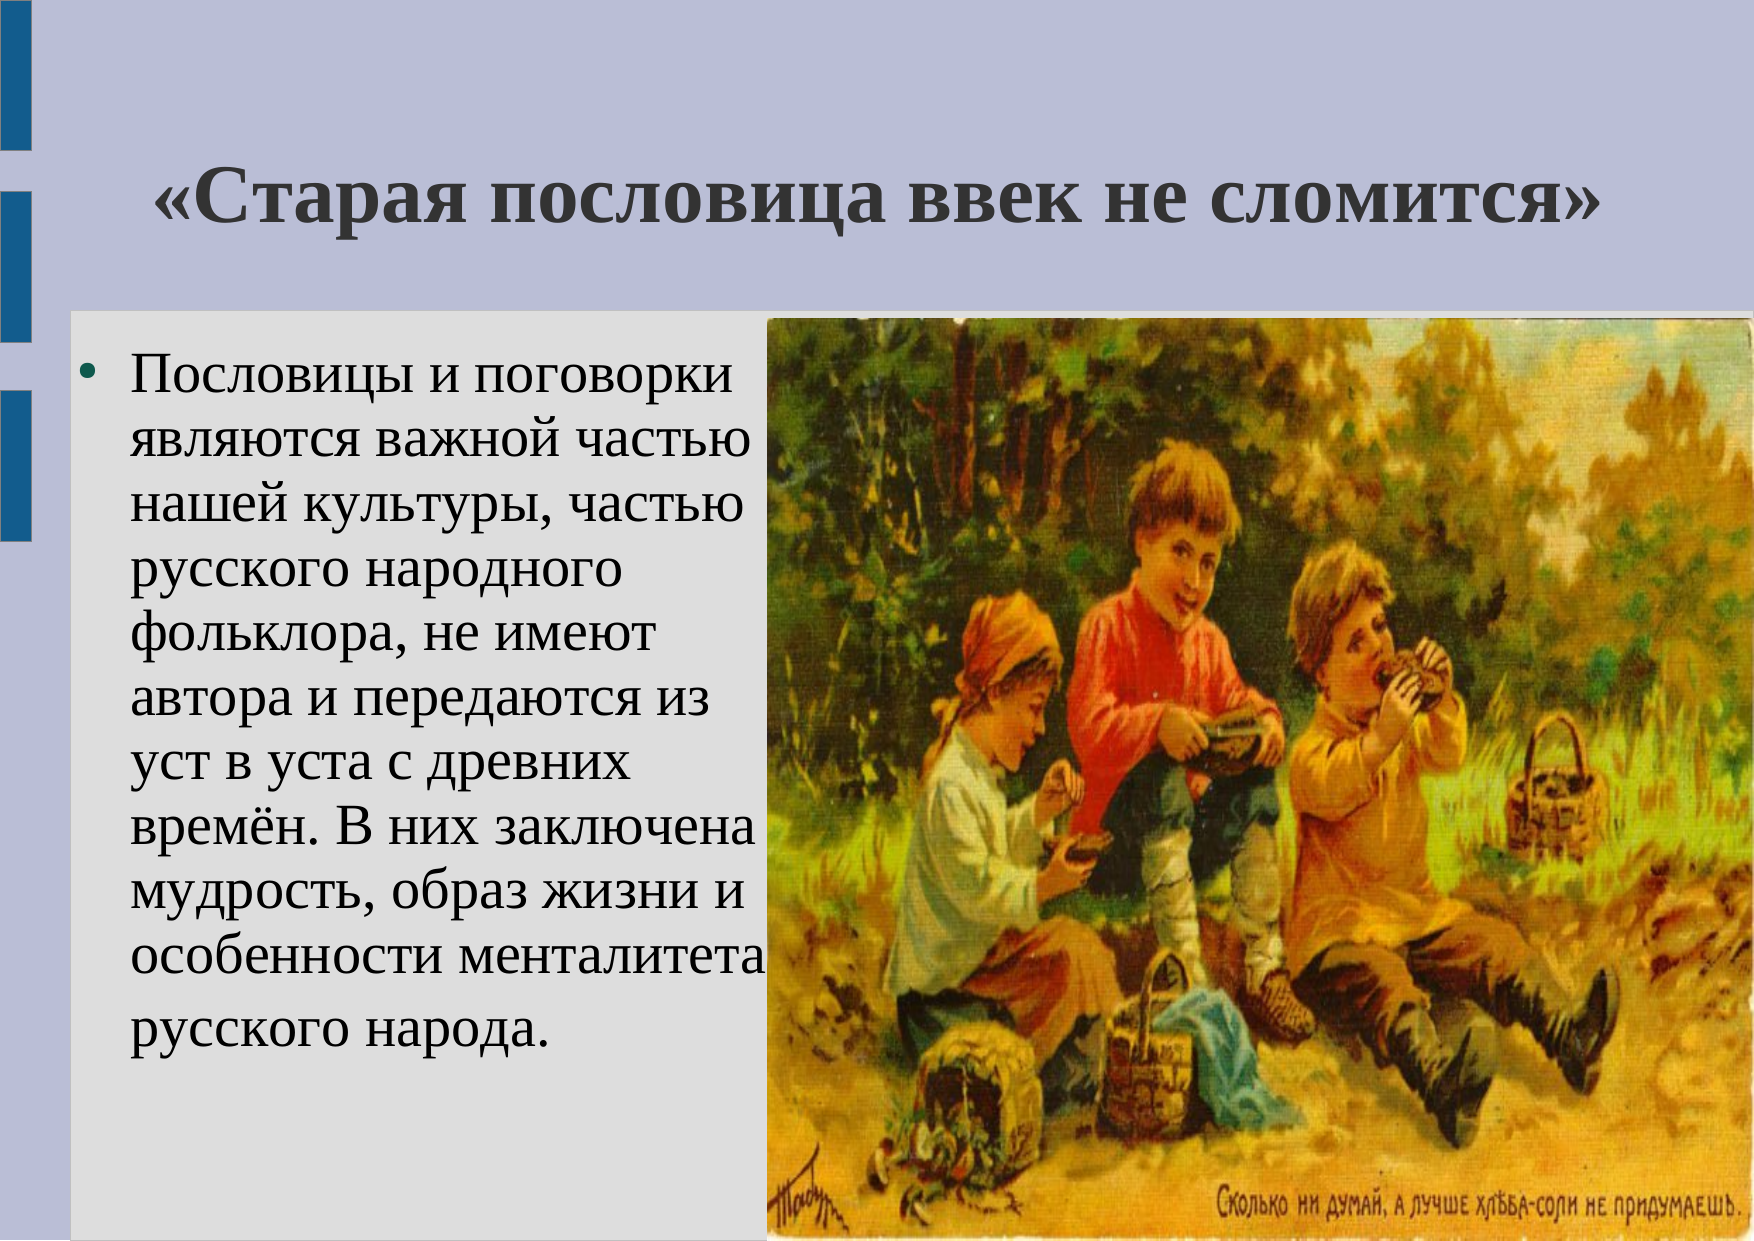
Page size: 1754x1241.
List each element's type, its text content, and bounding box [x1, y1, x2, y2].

title «Старая пословица ввек не сломится» [128, 91, 1627, 299]
picture [767, 318, 1754, 1241]
list Пословицы и поговорки являются важной частью нашей культуры, частью русского народного фольклора, не имеют автора и передаются из уст в уста с древних времён. В них заключена мудрость, образ жизни и особенности менталитета русского народа. [59, 340, 767, 1122]
